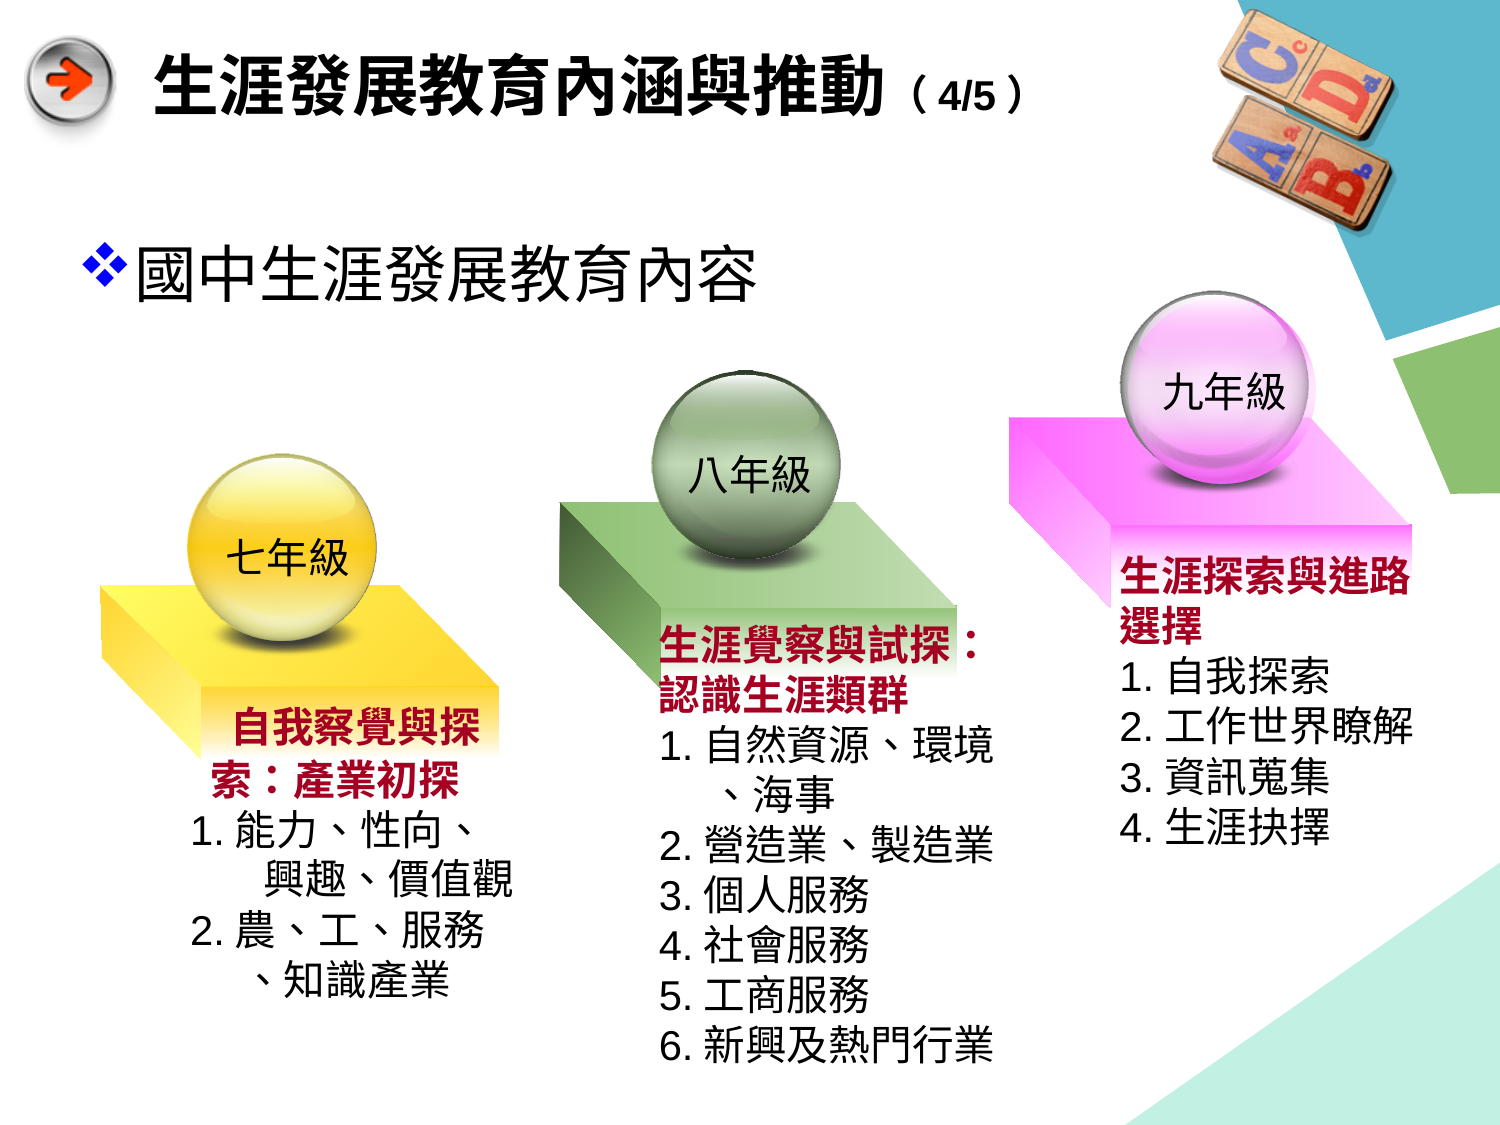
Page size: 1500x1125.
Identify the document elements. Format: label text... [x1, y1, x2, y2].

picture [1212, 8, 1399, 141]
text_box 生涯發展教育內涵與推動（4/5） [137, 37, 1163, 130]
text_box 國中生涯發展教育內容 [62, 141, 1438, 1075]
picture [24, 35, 118, 150]
